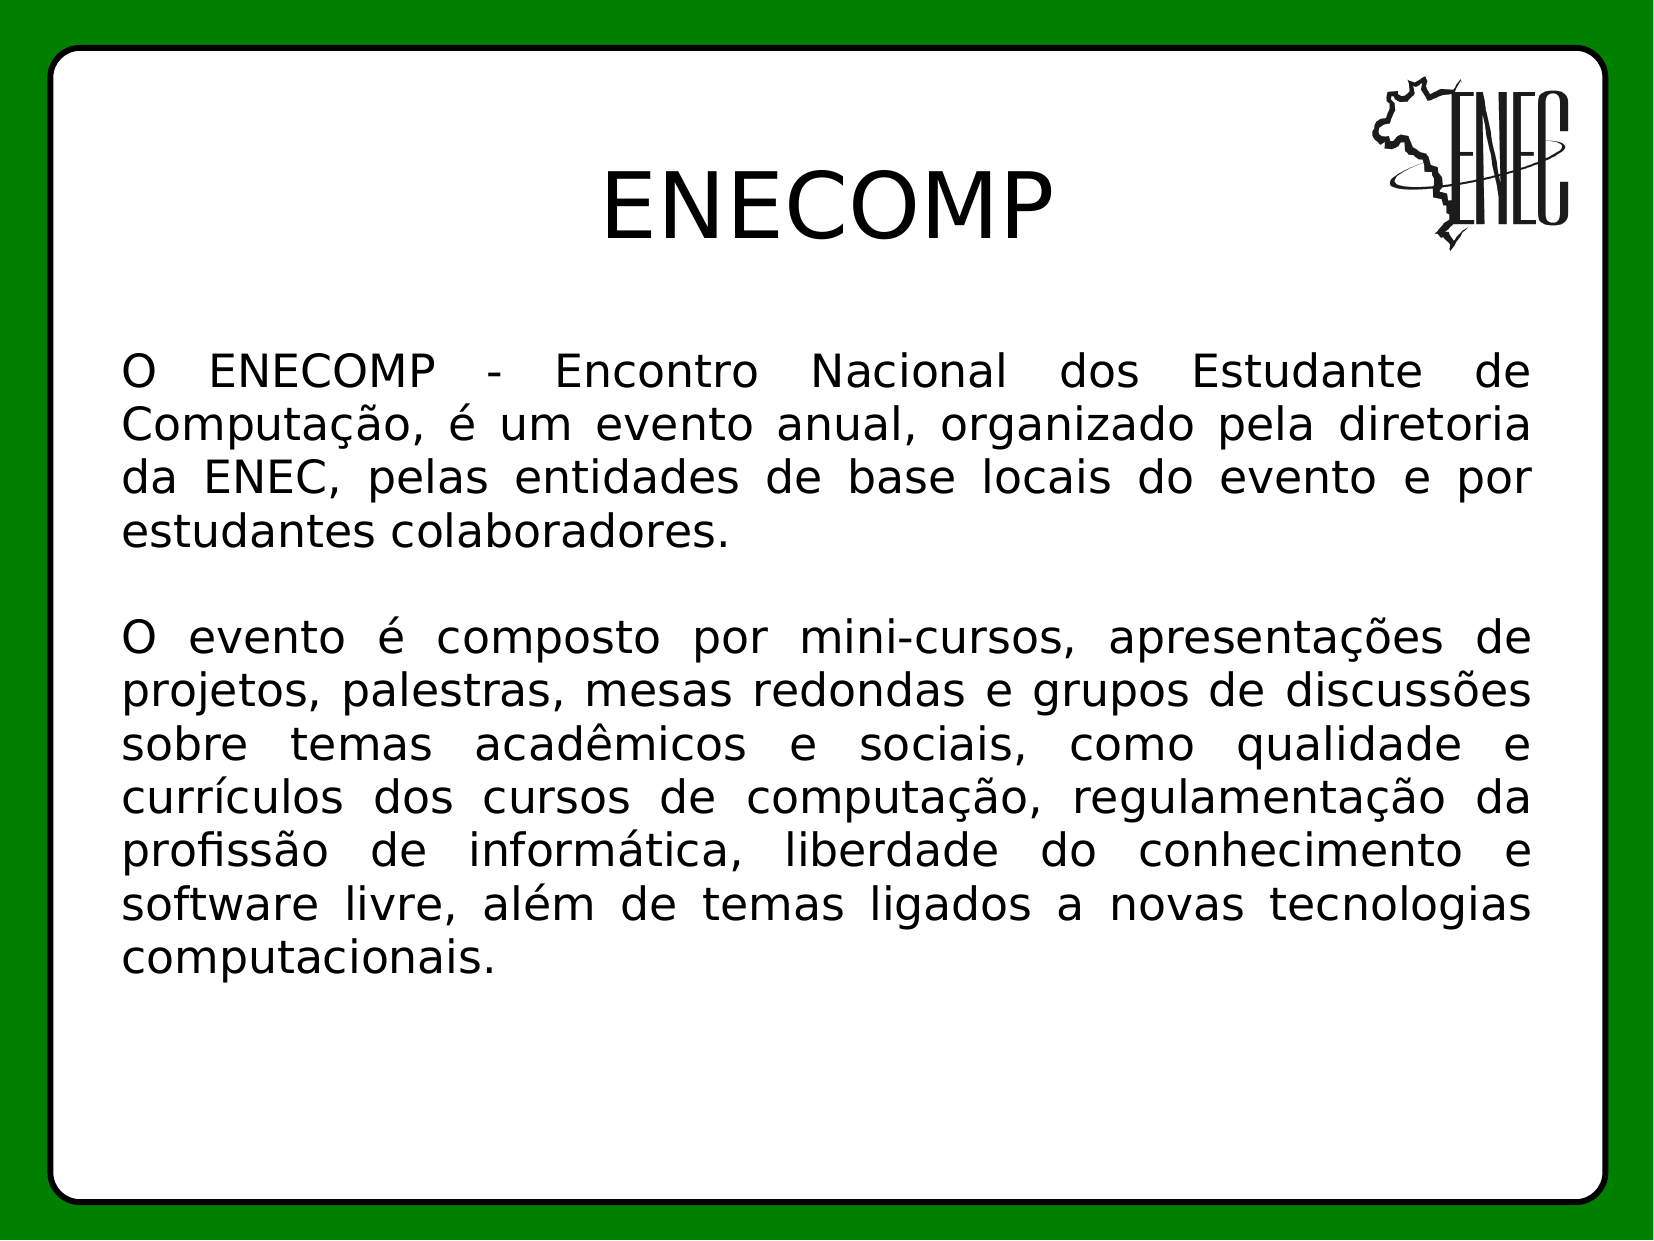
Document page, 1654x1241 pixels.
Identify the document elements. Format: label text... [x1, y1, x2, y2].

list O ENECOMP - Encontro Nacional dos Estudante de Computação, é um evento anual, organizado pela diretoria da ENEC, pelas entidades de base locais do evento e por estudantes colaboradores. O evento é composto por mini-cursos, apresentações de projetos, palestras, mesas redondas e grupos de discussões sobre temas acadêmicos e sociais, como qualidade e currículos dos cursos de computação, regulamentação da profissão de informática, liberdade do conhecimento e software livre, além de temas ligados a novas tecnologias computacionais. [121, 344, 1534, 1127]
title ENECOMP [121, 102, 1534, 311]
picture [1367, 71, 1574, 273]
